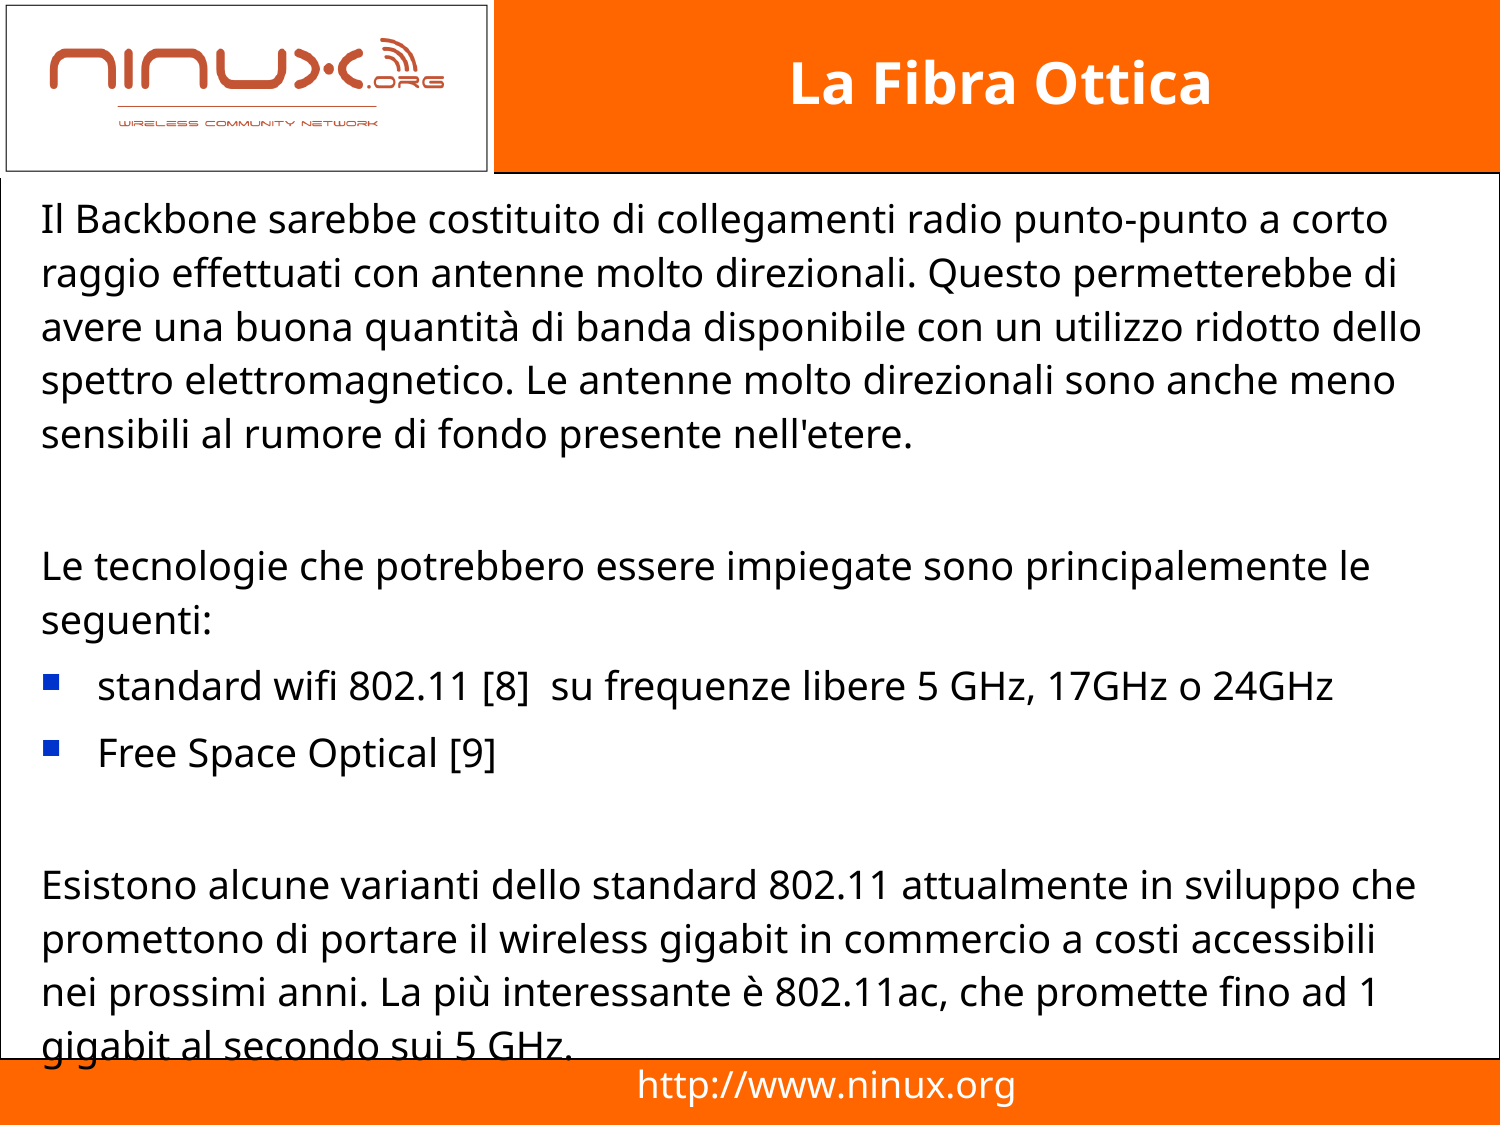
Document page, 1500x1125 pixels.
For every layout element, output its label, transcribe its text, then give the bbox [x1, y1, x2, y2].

text_box http://www.ninux.org [621, 1053, 1159, 1125]
title La Fibra Ottica [501, 0, 1500, 165]
list Il Backbone sarebbe costituito di collegamenti radio punto-punto a corto raggio effettuati con antenne molto direzionali. Questo permetterebbe di avere una buona quantità di banda disponibile con un utilizzo ridotto dello spettro elettromagnetico. Le antenne molto direzionali sono anche meno sensibili al rumore di fondo presente nell'etere. Le tecnologie che potrebbero essere impiegate sono principalemente le seguenti: standard wifi 802.11 [8] su frequenze libere 5 GHz, 17GHz o 24GHz Free Space Optical [9] Esistono alcune varianti dello standard 802.11 attualmente in sviluppo che promettono di portare il wireless gigabit in commercio a costi accessibili nei prossimi anni. La più interessante è 802.11ac, che promette fino ad 1 gigabit al secondo sui 5 GHz. [25, 183, 1447, 1004]
picture [0, 0, 494, 178]
